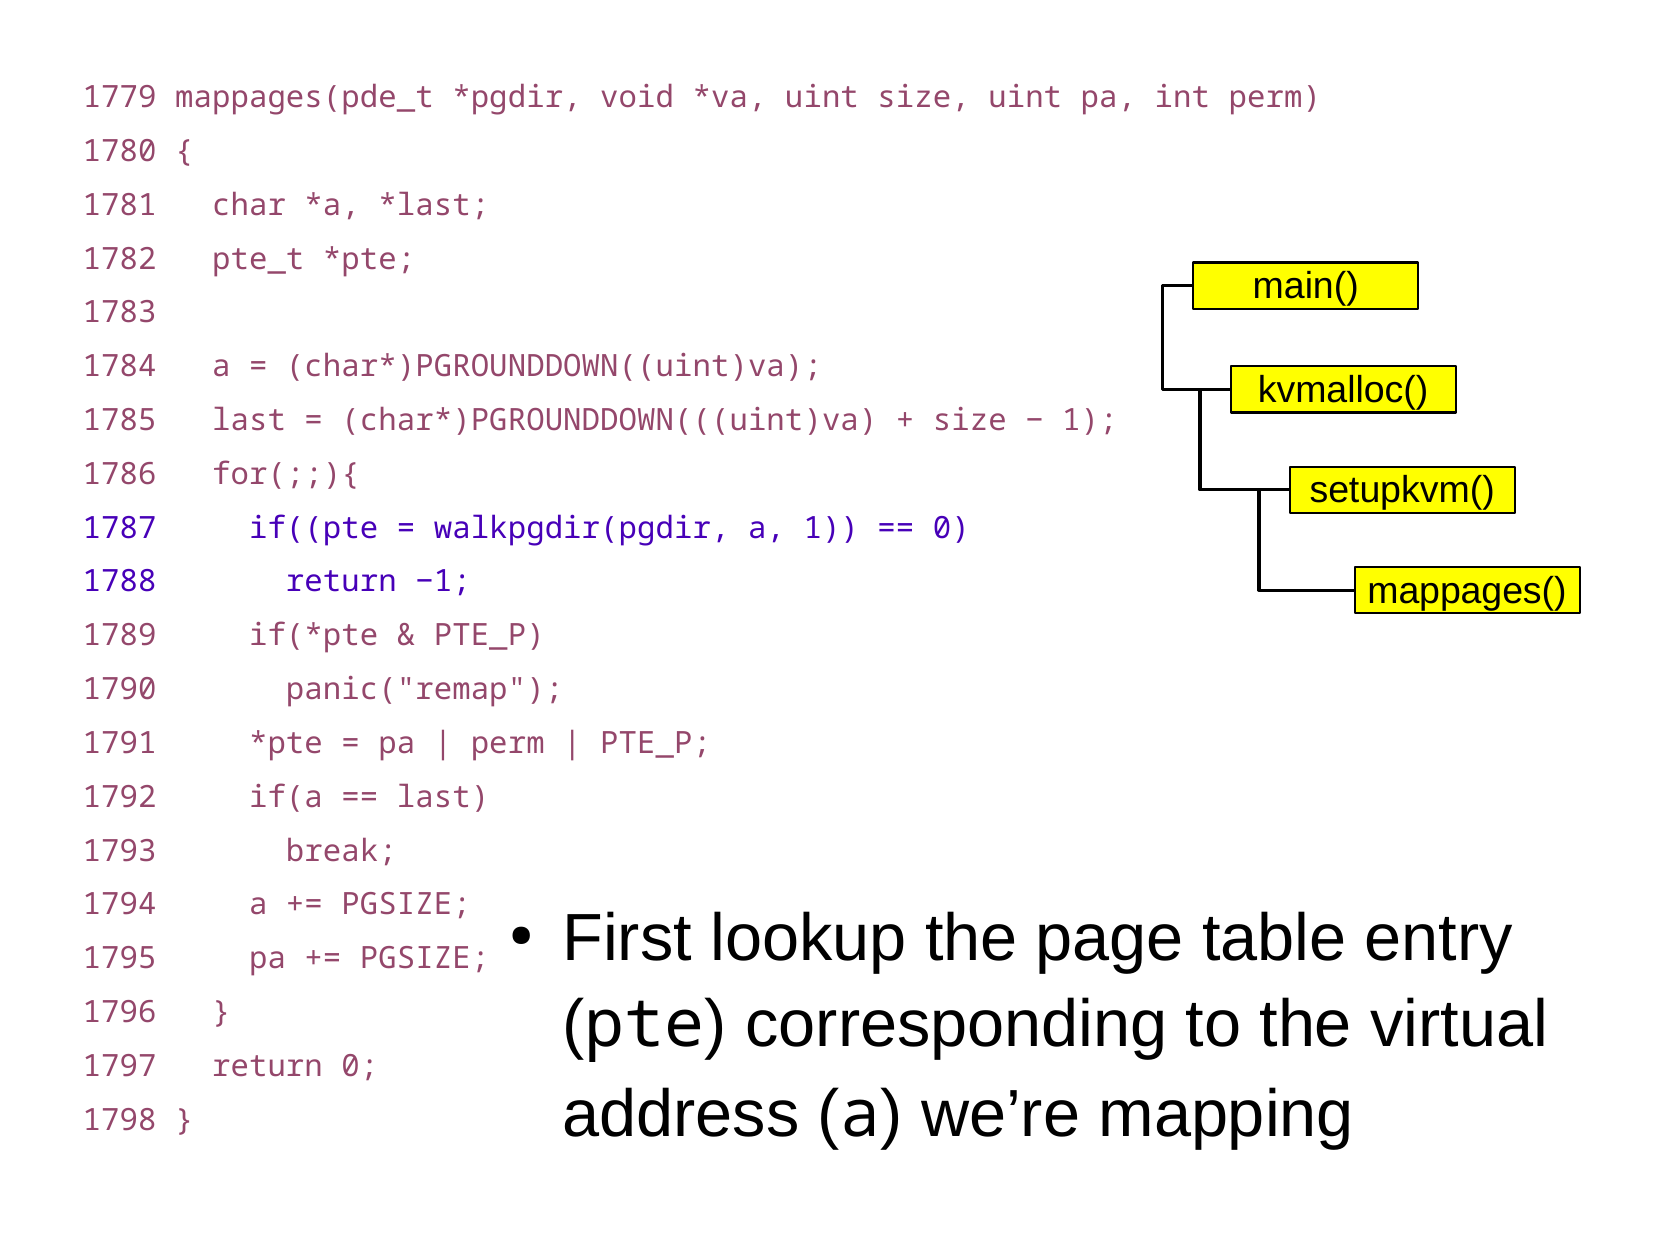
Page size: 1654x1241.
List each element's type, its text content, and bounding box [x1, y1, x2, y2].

text_box mappages() [1354, 567, 1580, 614]
text_box kvmalloc() [1230, 366, 1456, 413]
text_box setupkvm() [1289, 466, 1515, 513]
text_box main() [1193, 262, 1419, 309]
list First lookup the page table entry (pte) corresponding to the virtual address (a) we’re mapping [491, 899, 1613, 1163]
list 1779 mappages(pde_t *pgdir, void *va, uint size, uint pa, int perm) 1780 { 1781 char *a, *last; 1782 pte_t *pte; 1783 1784 a = (char*)PGROUNDDOWN((uint)va); 1785 last = (char*)PGROUNDDOWN(((uint)va) + size − 1); 1786 for(;;){ 1787 if((pte = walkpgdir(pgdir, a, 1)) == 0) 1788 return −1; 1789 if(*pte & PTE_P) 1790 panic("remap"); 1791 *pte = pa | perm | PTE_P; 1792 if(a == last) 1793 break; 1794 a += PGSIZE; 1795 pa += PGSIZE; 1796 } 1797 return 0; 1798 } [82, 75, 1571, 1163]
